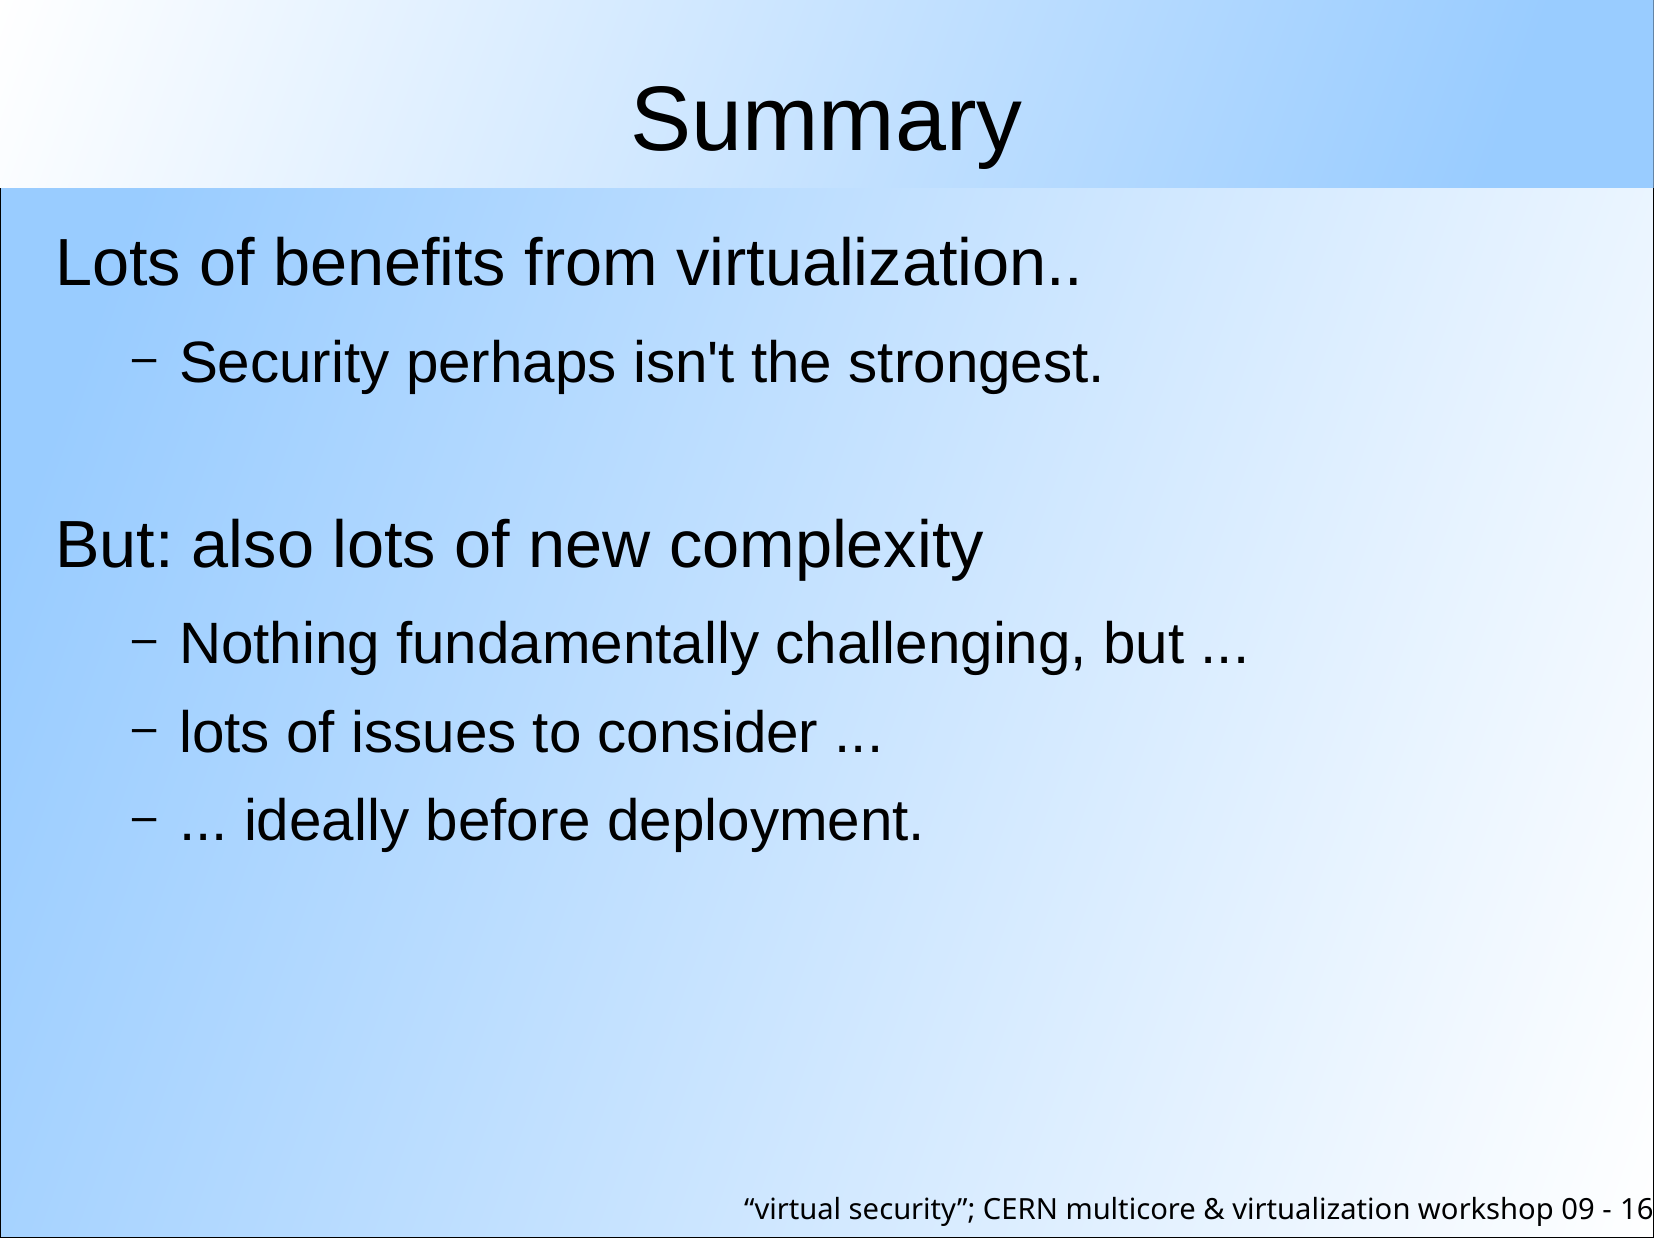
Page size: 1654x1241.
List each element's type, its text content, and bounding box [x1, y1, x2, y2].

title Summary [82, 49, 1571, 188]
list Lots of benefits from virtualization.. Security perhaps isn't the strongest. But: also lots of new complexity Nothing fundamentally challenging, but ... lots of issues to consider ... ... ideally before deployment. [37, 225, 1613, 1201]
